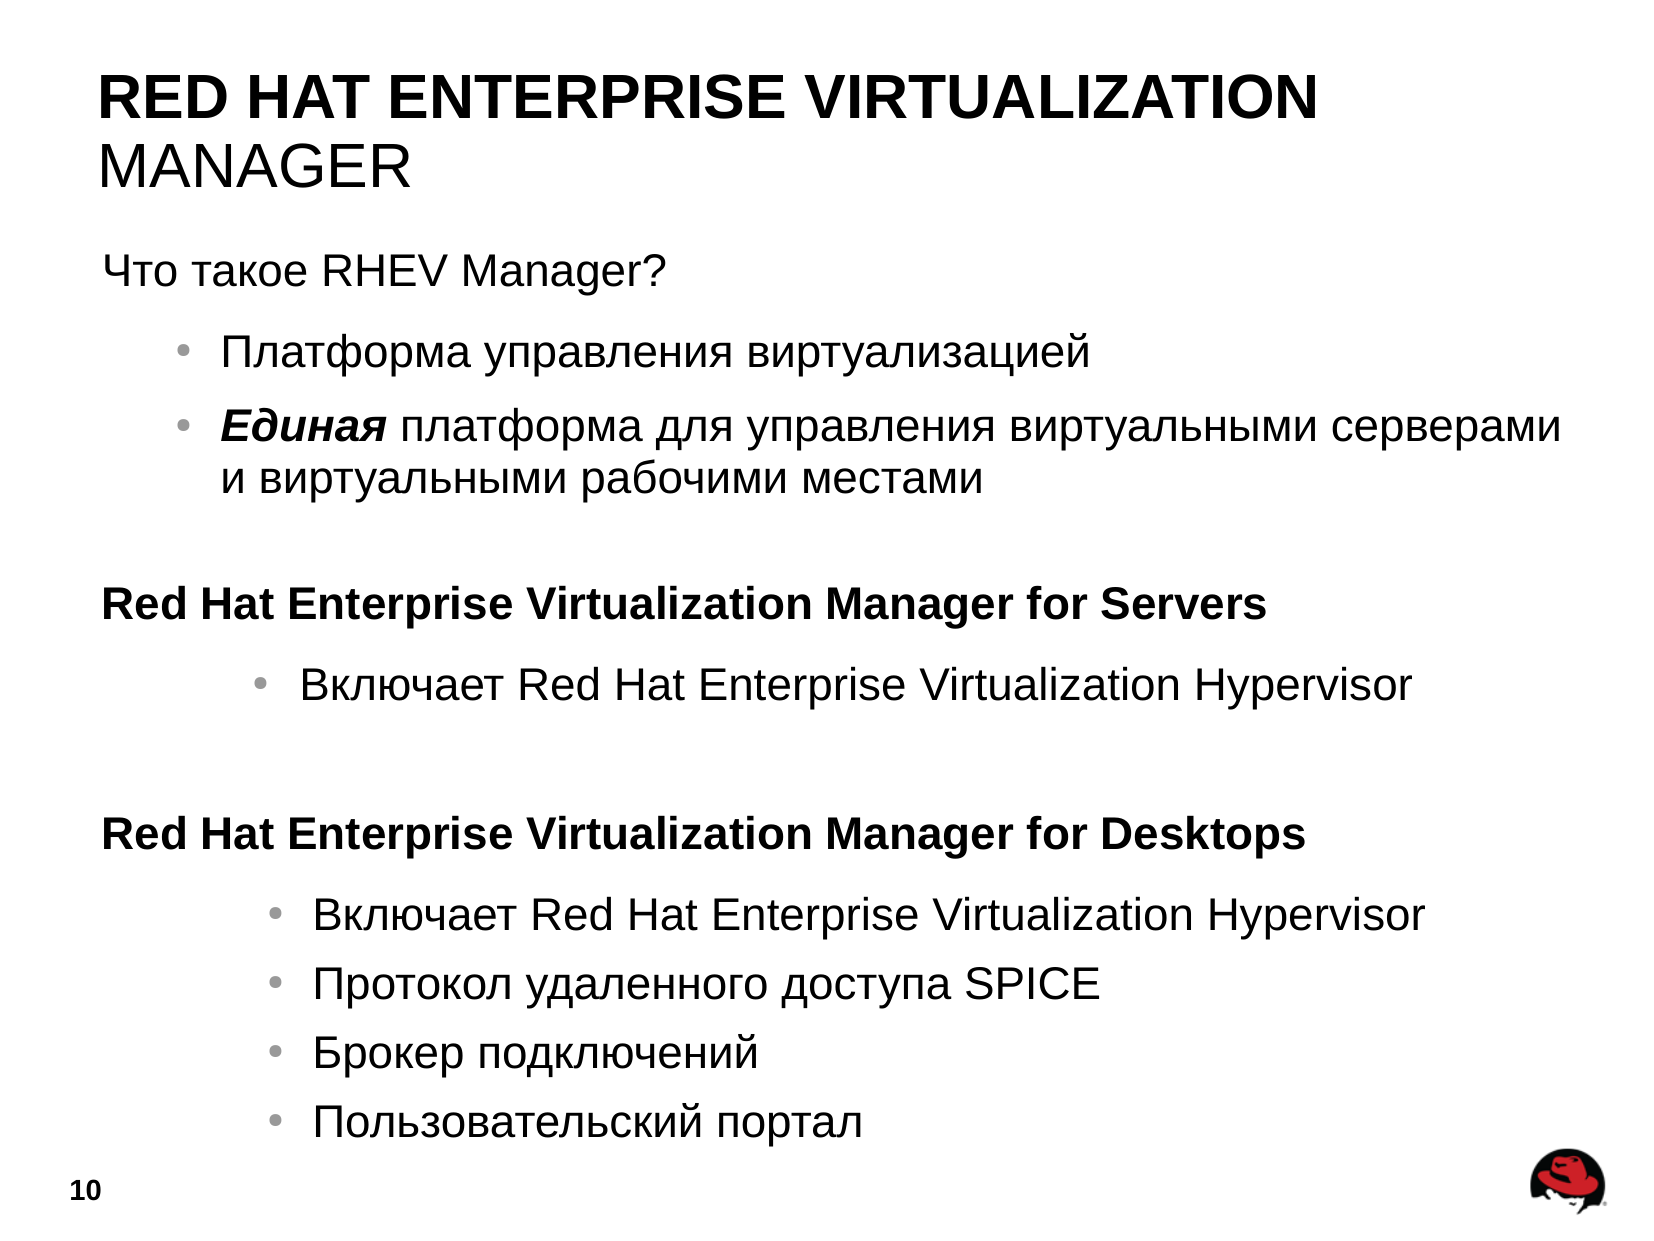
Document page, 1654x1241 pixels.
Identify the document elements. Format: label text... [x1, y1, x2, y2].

list Что такое RHEV Manager? Платформа управления виртуализацией Единая платформа для управления виртуальными серверами и виртуальными рабочими местами Red Hat Enterprise Virtualization Manager for Servers Включает Red Hat Enterprise Virtualization Hypervisor Red Hat Enterprise Virtualization Manager for Desktops Включает Red Hat Enterprise Virtualization Hypervisor Протокол удаленного доступа SPICE Брокер подключений Пользовательский портал [86, 244, 1576, 1148]
title RED HAT ENTERPRISE VIRTUALIZATION MANAGER [82, 29, 1571, 233]
picture [1529, 1146, 1613, 1224]
